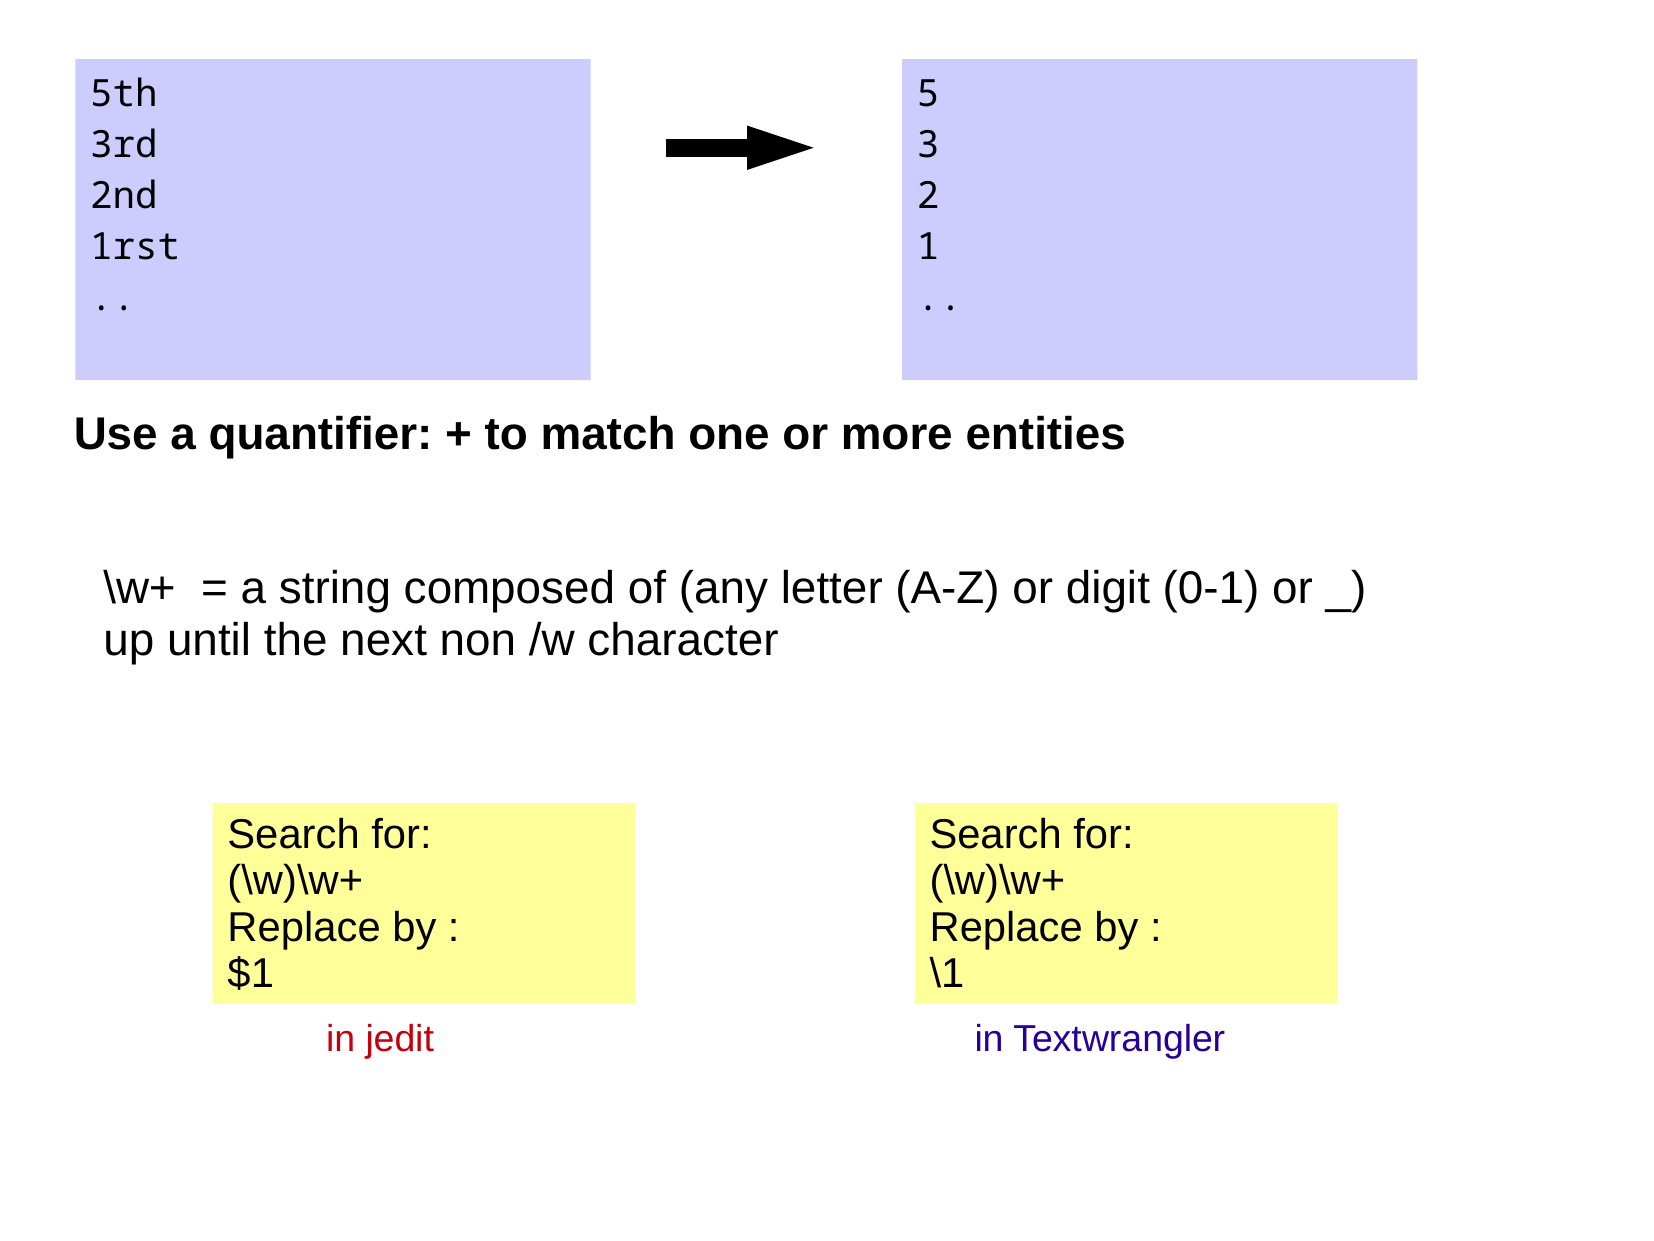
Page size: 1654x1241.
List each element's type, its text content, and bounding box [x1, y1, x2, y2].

text_box 5th 3rd 2nd 1rst .. [75, 59, 591, 336]
text_box Search for: (\w)\w+ Replace by : $1 [212, 803, 636, 1004]
text_box Search for: (\w)\w+ Replace by : \1 [914, 803, 1338, 1004]
text_box in Textwrangler [959, 1009, 1241, 1067]
text_box \w+ = a string composed of (any letter (A-Z) or digit (0-1) or _) up until the next non /w character [88, 555, 1388, 673]
text_box Use a quantifier: + to match one or more entities [59, 400, 1586, 467]
text_box 5 3 2 1 .. [902, 59, 1418, 336]
text_box in jedit [311, 1009, 449, 1067]
